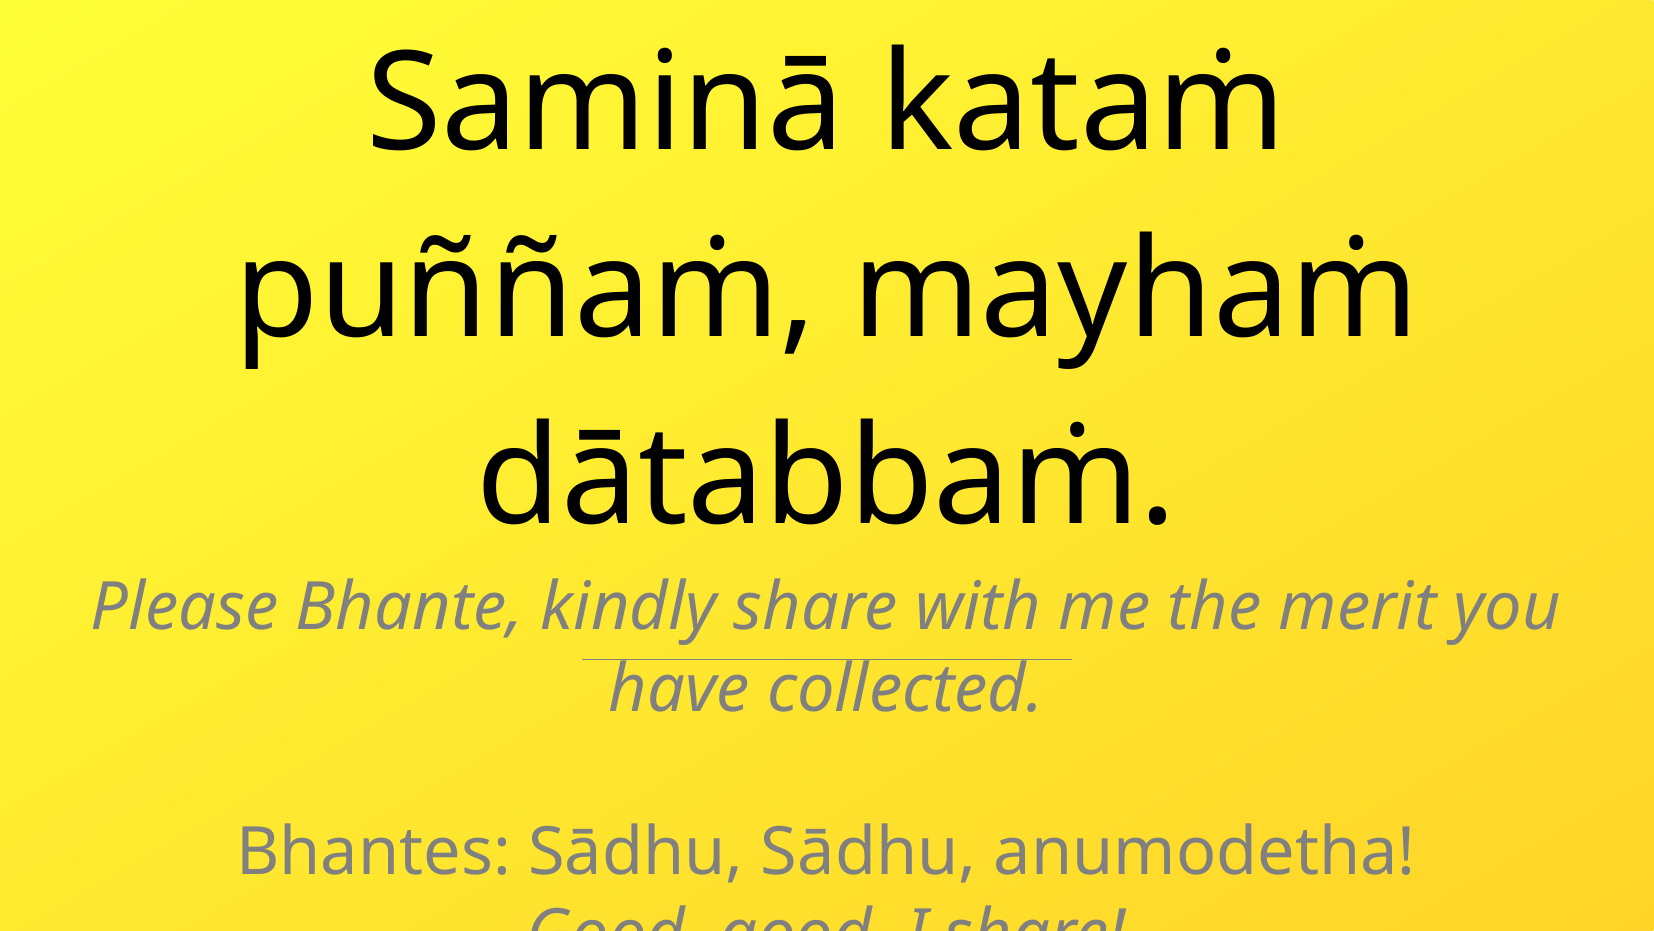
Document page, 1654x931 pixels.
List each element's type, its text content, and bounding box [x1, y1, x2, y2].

subtitle Saminā kataṁ puññaṁ, mayhaṁ dātabbaṁ. Please Bhante, kindly share with me the merit you have collected. Bhantes: Sādhu, Sādhu, anumodetha! Good, good, I share! [82, 85, 1571, 890]
